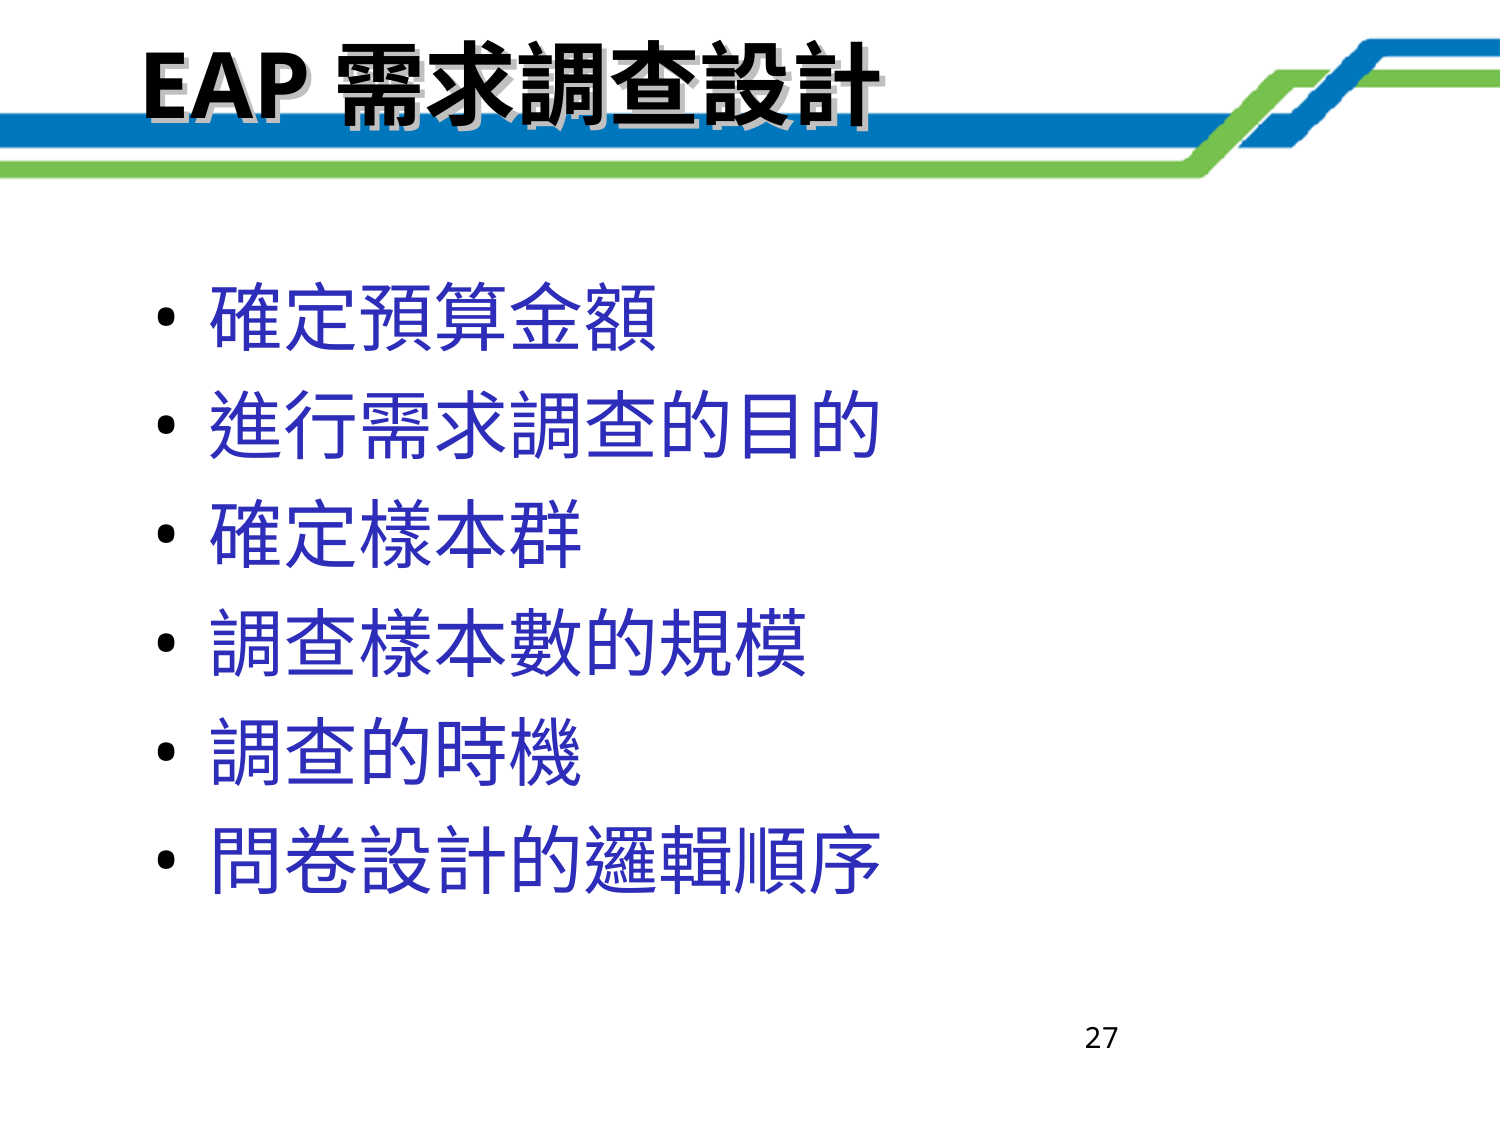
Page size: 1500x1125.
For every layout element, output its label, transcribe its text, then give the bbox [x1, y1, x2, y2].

list 確定預算金額 進行需求調查的目的 確定樣本群 調查樣本數的規模 調查的時機 問卷設計的邏輯順序 [137, 262, 1353, 938]
text_box [1069, 1011, 1382, 1087]
title EAP需求調查設計 [123, 19, 1211, 107]
